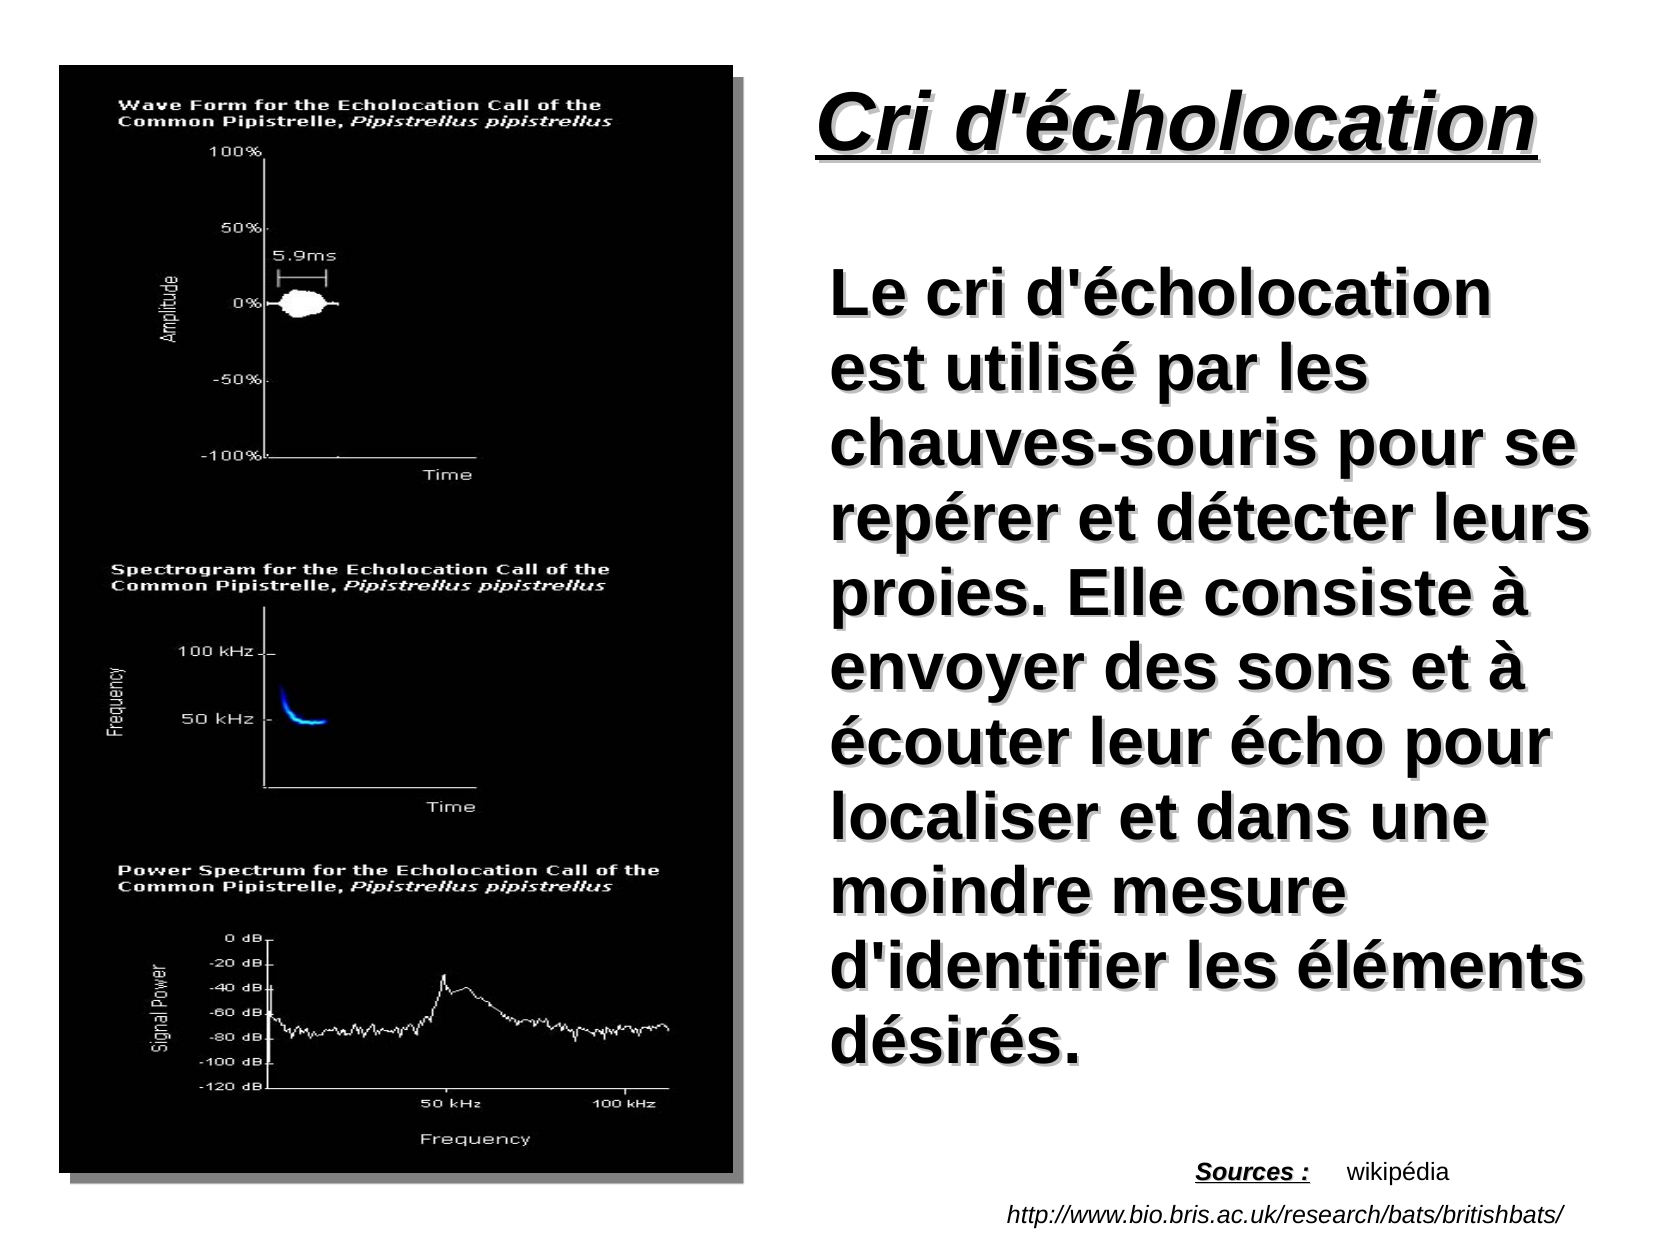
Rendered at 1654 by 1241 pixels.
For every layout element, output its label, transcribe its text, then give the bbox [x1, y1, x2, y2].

text_box Sources : [1180, 1150, 1333, 1194]
title Cri d'écholocation [733, 75, 1642, 448]
text_box wikipédia [1333, 1150, 1465, 1193]
text_box http://www.bio.bris.ac.uk/research/bats/britishbats/ [992, 1192, 1581, 1236]
picture [59, 65, 733, 1173]
text_box Le cri d'écholocation est utilisé par les chauves-souris pour se repérer et détecter leurs proies. Elle consiste à envoyer des sons et à écouter leur écho pour localiser et dans une moindre mesure d'identifier les éléments désirés. [814, 248, 1619, 1086]
